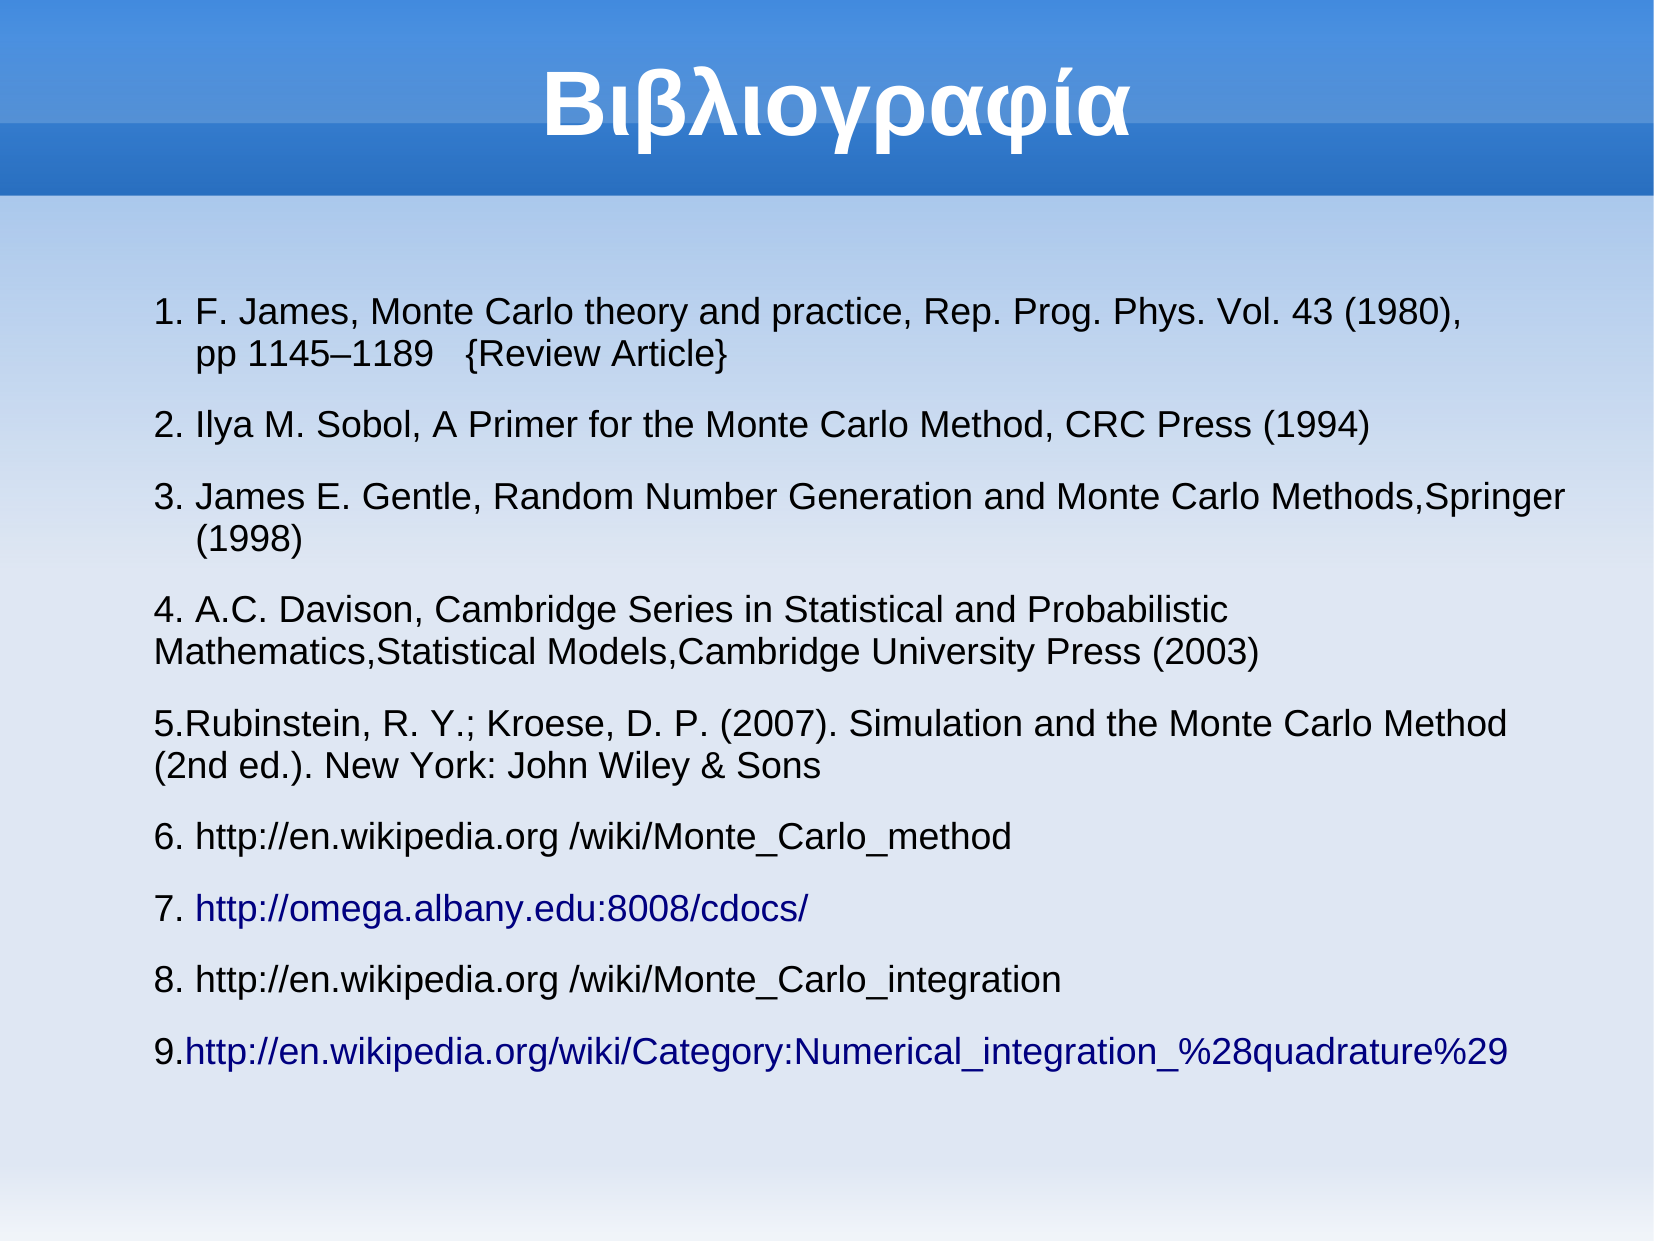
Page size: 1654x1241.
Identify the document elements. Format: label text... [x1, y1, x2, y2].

picture [0, 0, 1654, 1241]
title Βιβλιογραφία [76, 7, 1565, 200]
list 1. F. James, Monte Carlo theory and practice, Rep. Prog. Phys. Vol. 43 (1980), pp 1145–1189 {Review Article} 2. Ilya M. Sobol, A Primer for the Monte Carlo Method, CRC Press (1994) 3. James E. Gentle, Random Number Generation and Monte Carlo Methods,Springer (1998) 4. A.C. Davison, Cambridge Series in Statistical and Probabilistic Mathematics,Statistical Models,Cambridge University Press (2003) 5.Rubinstein, R. Y.; Kroese, D. P. (2007). Simulation and the Monte Carlo Method (2nd ed.). New York: John Wiley & Sons 6. http://en.wikipedia.org /wiki/Monte_Carlo_method 7. http://omega.albany.edu:8008/cdocs/ 8. http://en.wikipedia.org /wiki/Monte_Carlo_integration 9.http://en.wikipedia.org/wiki/Category:Numerical_integration_%28quadrature%29 [82, 290, 1571, 1144]
